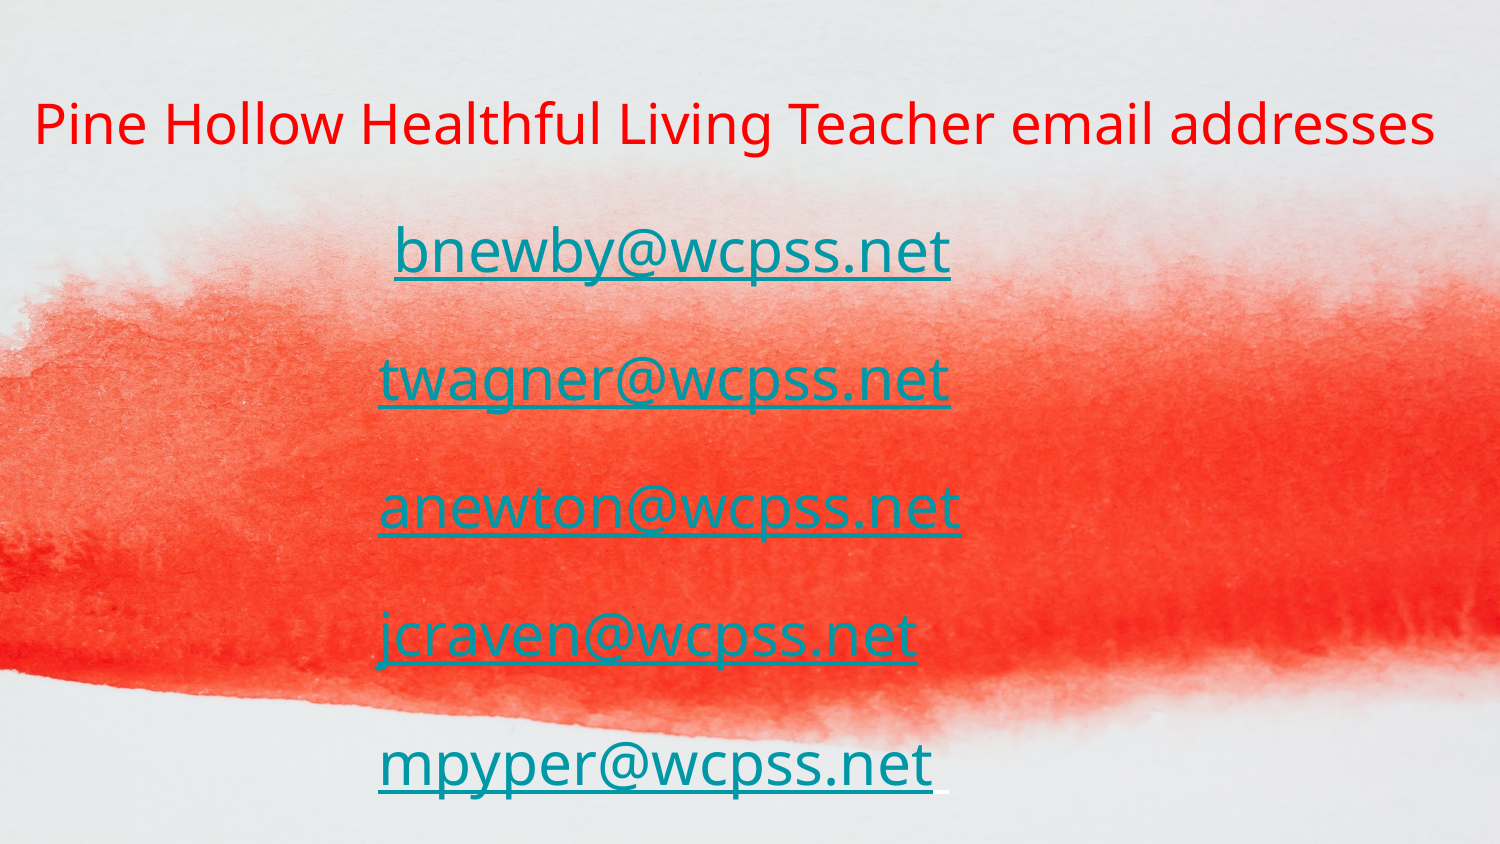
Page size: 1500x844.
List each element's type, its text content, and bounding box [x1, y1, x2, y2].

title Pine Hollow Healthful Living Teacher email addresses [18, 72, 1479, 167]
list bnewby@wcpss.net twagner@wcpss.net anewton@wcpss.net jcraven@wcpss.net mpyper@wcpss.net [363, 184, 1173, 773]
picture [0, 0, 1500, 844]
